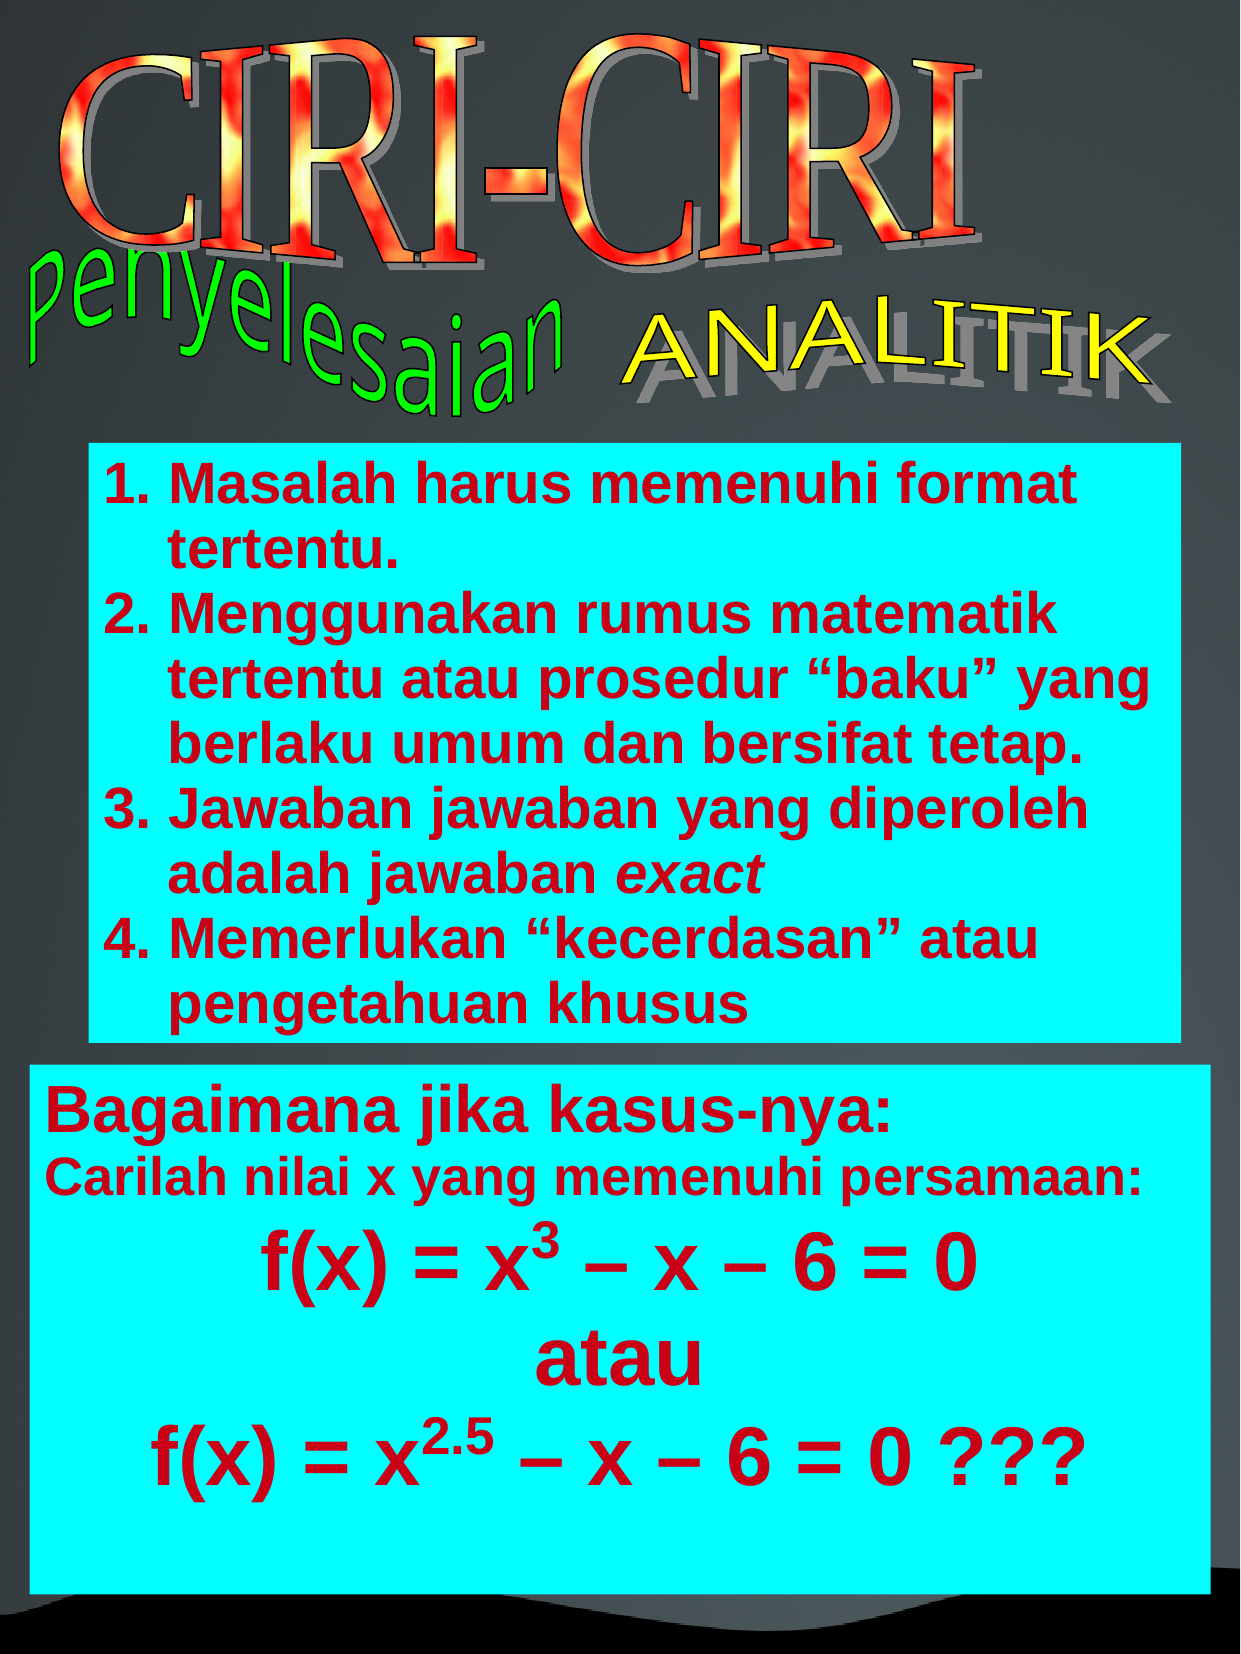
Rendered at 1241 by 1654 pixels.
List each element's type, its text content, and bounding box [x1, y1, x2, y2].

text_box Penyelesaian [178, 247, 226, 357]
text_box CIRI-CIRI [269, 36, 477, 263]
text_box CIRI-CIRI [485, 168, 548, 194]
text_box CIRI-CIRI [59, 54, 195, 246]
text_box ANALITIK [933, 299, 965, 369]
text_box 1. Masalah harus memenuhi format tertentu. 2. Menggunakan rumus matematik tertentu atau prosedur “baku” yang berlaku umum dan bersifat tetap. 3. Jawaban jawaban yang diperoleh adalah jawaban exact 4. Memerlukan “kecerdasan” atau pengetahuan khusus [88, 442, 1182, 1043]
text_box CIRI-CIRI [699, 39, 762, 260]
text_box Penyelesaian [351, 322, 387, 402]
text_box ANALITIK [1041, 308, 1073, 378]
text_box Penyelesaian [526, 299, 562, 394]
text_box ANALITIK [788, 299, 866, 370]
text_box Penyelesaian [73, 248, 115, 328]
text_box Penyelesaian [394, 337, 437, 416]
text_box Penyelesaian [127, 243, 171, 320]
text_box ANALITIK [1088, 312, 1152, 384]
text_box Penyelesaian [282, 255, 291, 365]
text_box CIRI-CIRI [557, 33, 693, 266]
text_box CIRI-CIRI [200, 45, 263, 253]
text_box CIRI-CIRI [767, 45, 975, 254]
text_box ANALITIK [877, 295, 926, 365]
text_box Penyelesaian [29, 250, 65, 367]
text_box ANALITIK [708, 304, 777, 377]
text_box Penyelesaian [302, 302, 344, 385]
text_box Bagaimana jika kasus-nya: Carilah nilai x yang memenuhi persamaan: f(x) = x3 – x – 6 = 0 atau f(x) = x2.5 – x – 6 = 0 ??? [29, 1064, 1211, 1595]
text_box Penyelesaian [473, 331, 513, 413]
text_box Penyelesaian [230, 269, 271, 352]
text_box ANALITIK [620, 313, 697, 384]
picture [0, 0, 1241, 1654]
text_box Penyelesaian [452, 341, 461, 417]
text_box ANALITIK [970, 302, 1035, 372]
